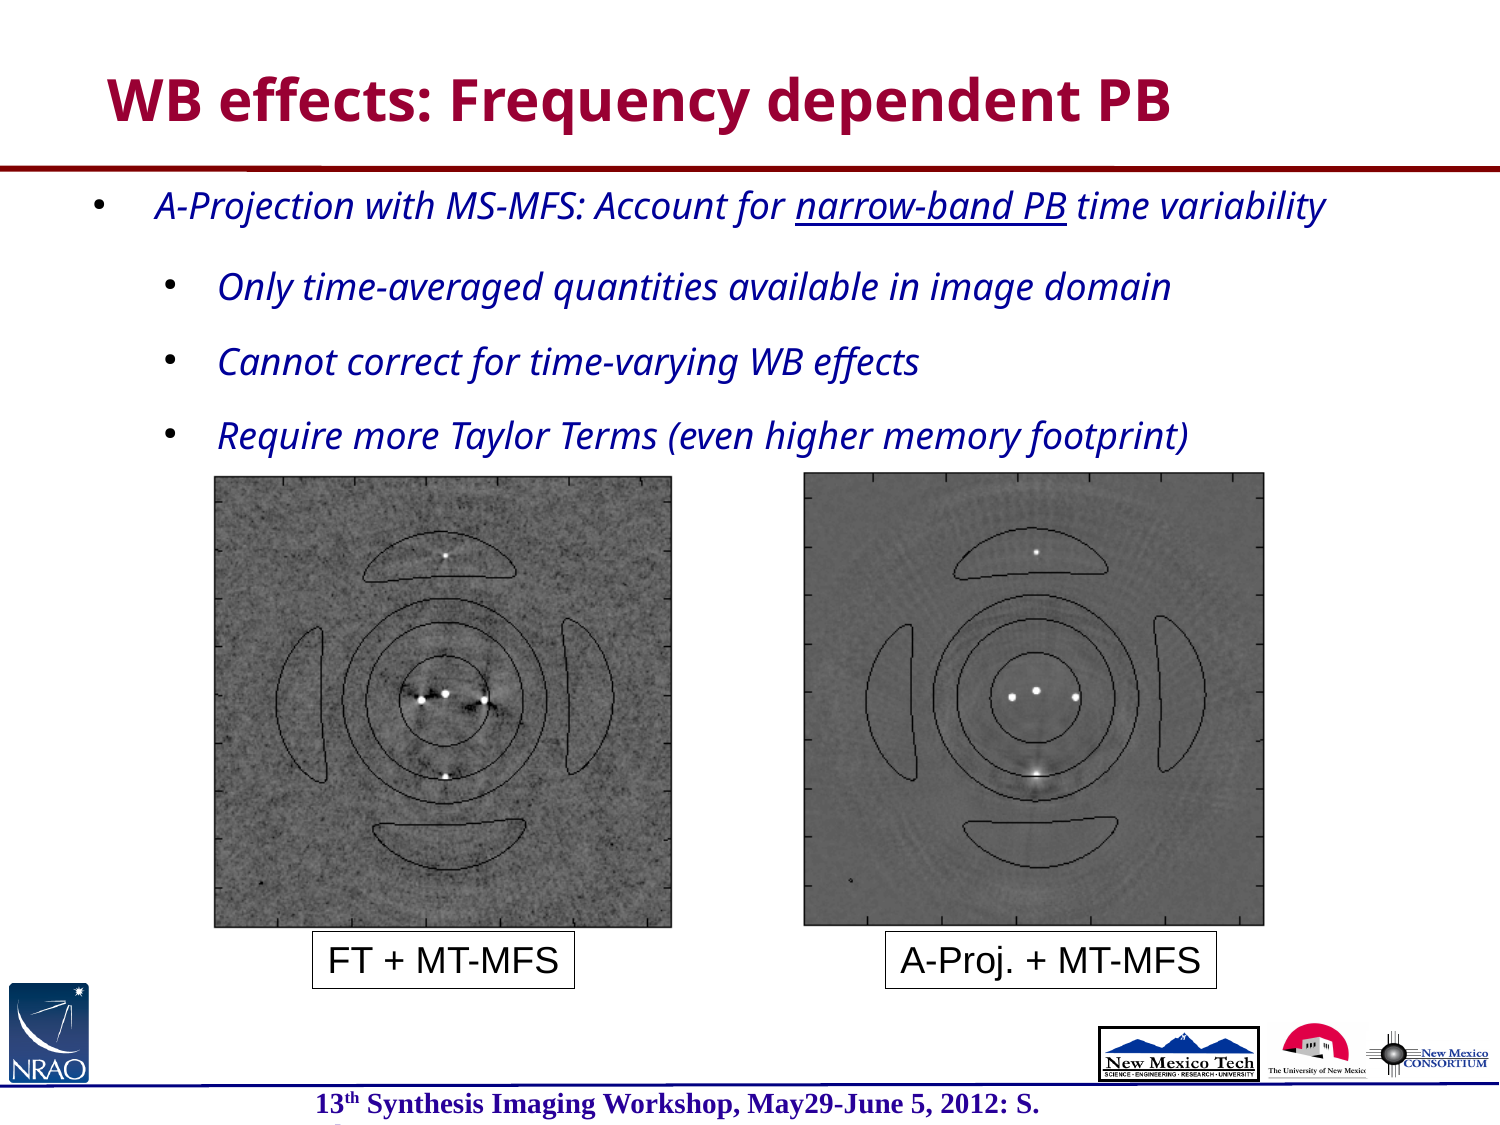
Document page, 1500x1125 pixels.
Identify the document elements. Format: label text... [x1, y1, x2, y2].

text_box FT + MT-MFS [312, 931, 575, 989]
picture [0, 172, 1500, 1125]
picture [1101, 1029, 1257, 1079]
title WB effects: Frequency dependent PB [75, 33, 1426, 157]
list A-Projection with MS-MFS: Account for narrow-band PB time variability Only time-averaged quantities available in image domain Cannot correct for time-varying WB effects Require more Taylor Terms (even higher memory footprint) [75, 179, 1483, 453]
text_box A-Proj. + MT-MFS [885, 931, 1217, 989]
picture [0, 0, 1500, 166]
